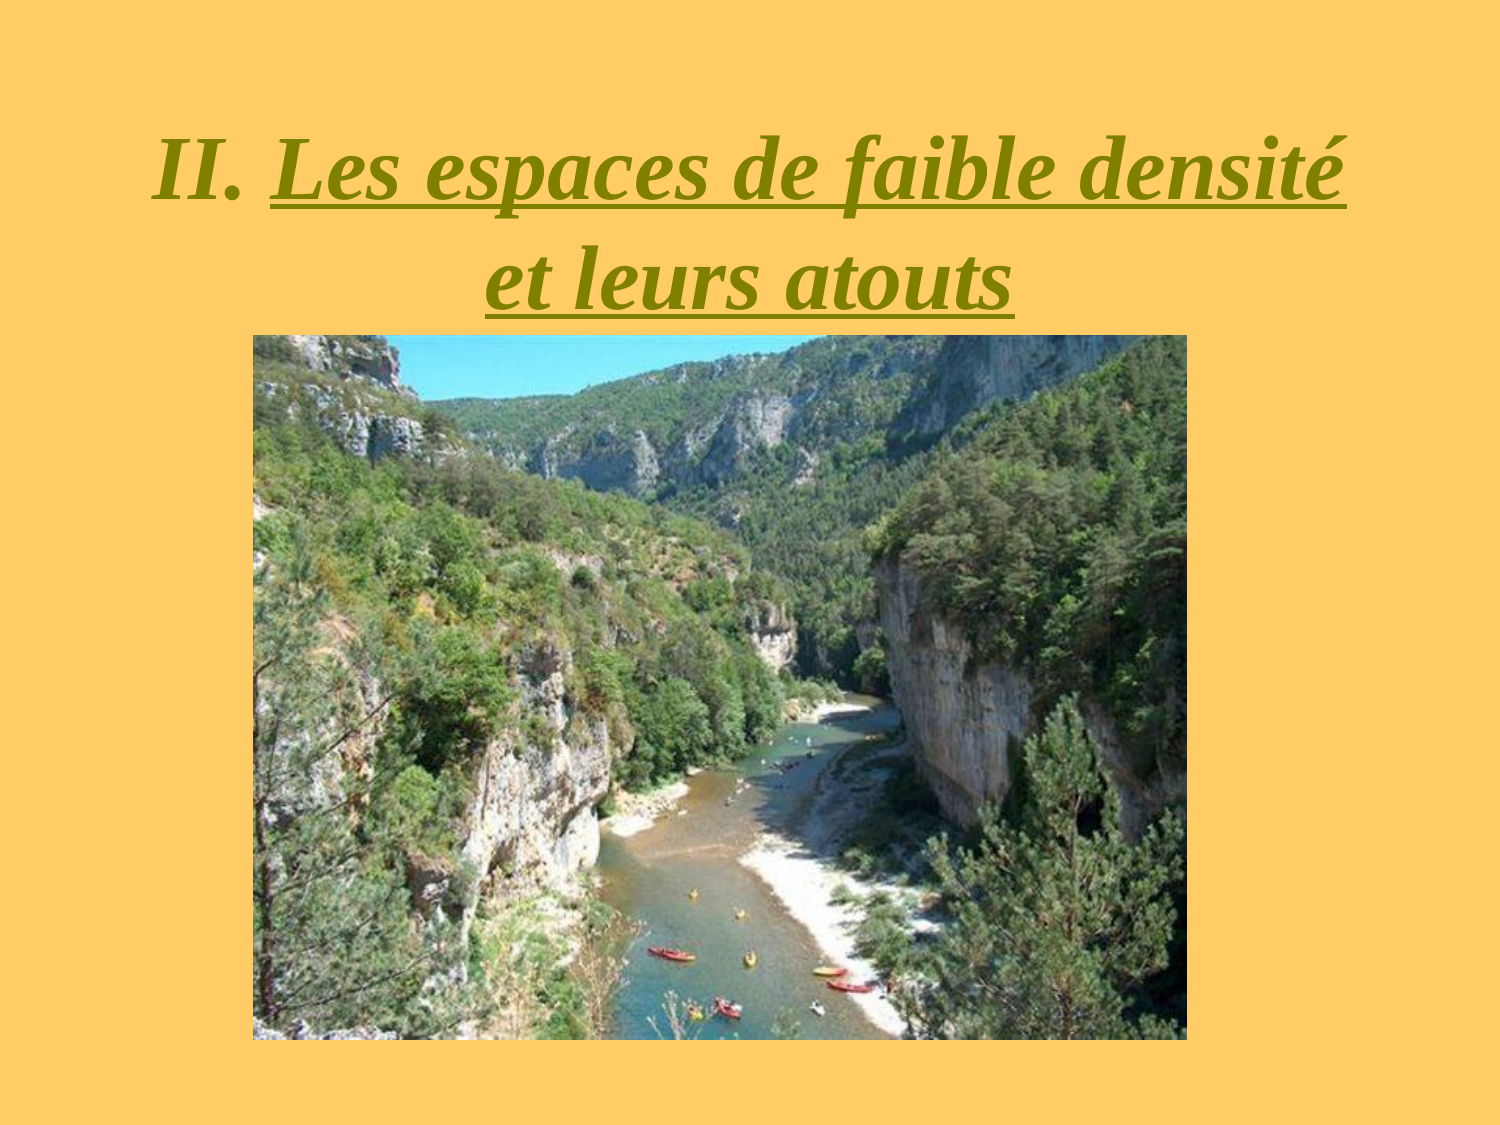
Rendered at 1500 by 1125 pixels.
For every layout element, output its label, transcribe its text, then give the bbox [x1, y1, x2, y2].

picture [253, 335, 1187, 1040]
title II. Les espaces de faible densité et leurs atouts [112, 99, 1388, 288]
